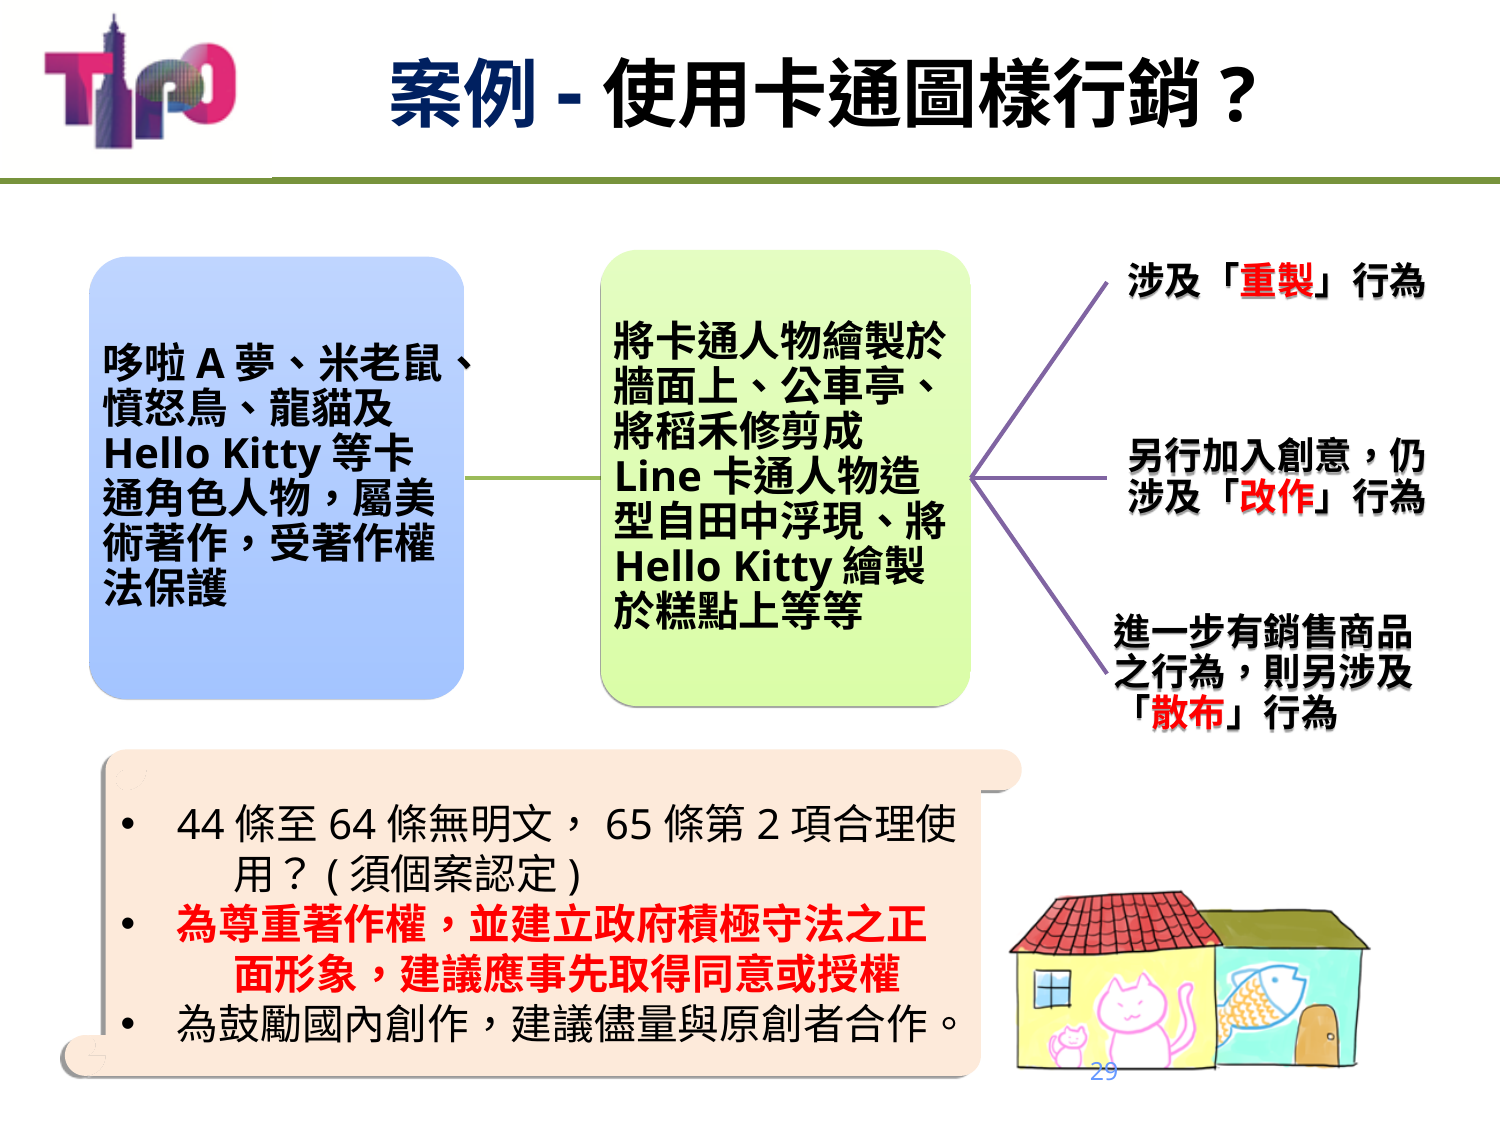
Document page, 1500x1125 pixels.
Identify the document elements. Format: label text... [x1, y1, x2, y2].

title 案例-使用卡通圖樣行銷? [265, 30, 1379, 164]
text_box 進一步有銷售商品之行為，則另涉及「散布」行為 [1107, 588, 1448, 759]
text_box 44條至64條無明文，65條第2項合理使用？(須個案認定) 為尊重著作權，並建立政府積極守法之正面形象，建議應事先取得同意或授權 為鼓勵國內創作，建議儘量與原創者合作。 [64, 749, 1022, 1076]
text_box 將卡通人物繪製於牆面上、公車亭、將稻禾修剪成Line卡通人物造型自田中浮現、將Hello Kitty繪製於糕點上等等 [600, 249, 971, 707]
picture [998, 857, 1379, 1095]
text_box 哆啦A夢、米老鼠、憤怒鳥、龍貓及Hello Kitty等卡通角色人物，屬美術著作，受著作權法保護 [89, 256, 465, 700]
text_box 涉及「重製」行為 [1107, 196, 1448, 368]
text_box 另行加入創意，仍涉及「改作」行為 [1107, 392, 1448, 564]
text_box 29 [1074, 1042, 1426, 1103]
